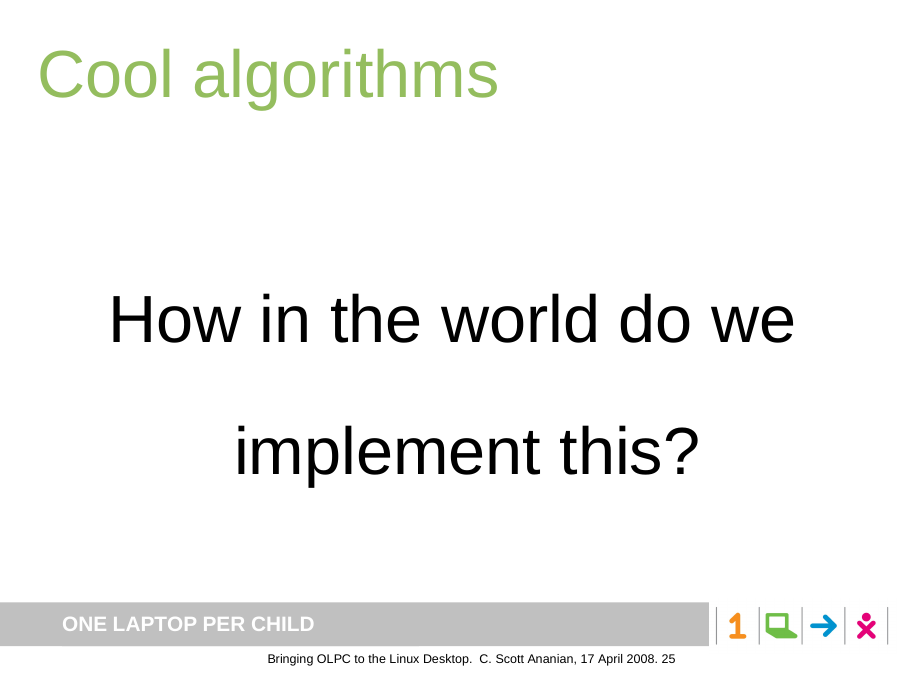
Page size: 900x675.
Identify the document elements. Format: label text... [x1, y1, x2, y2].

subtitle How in the world do we implement this? [61, 150, 844, 563]
picture [709, 598, 897, 654]
title Cool algorithms [37, 37, 856, 225]
